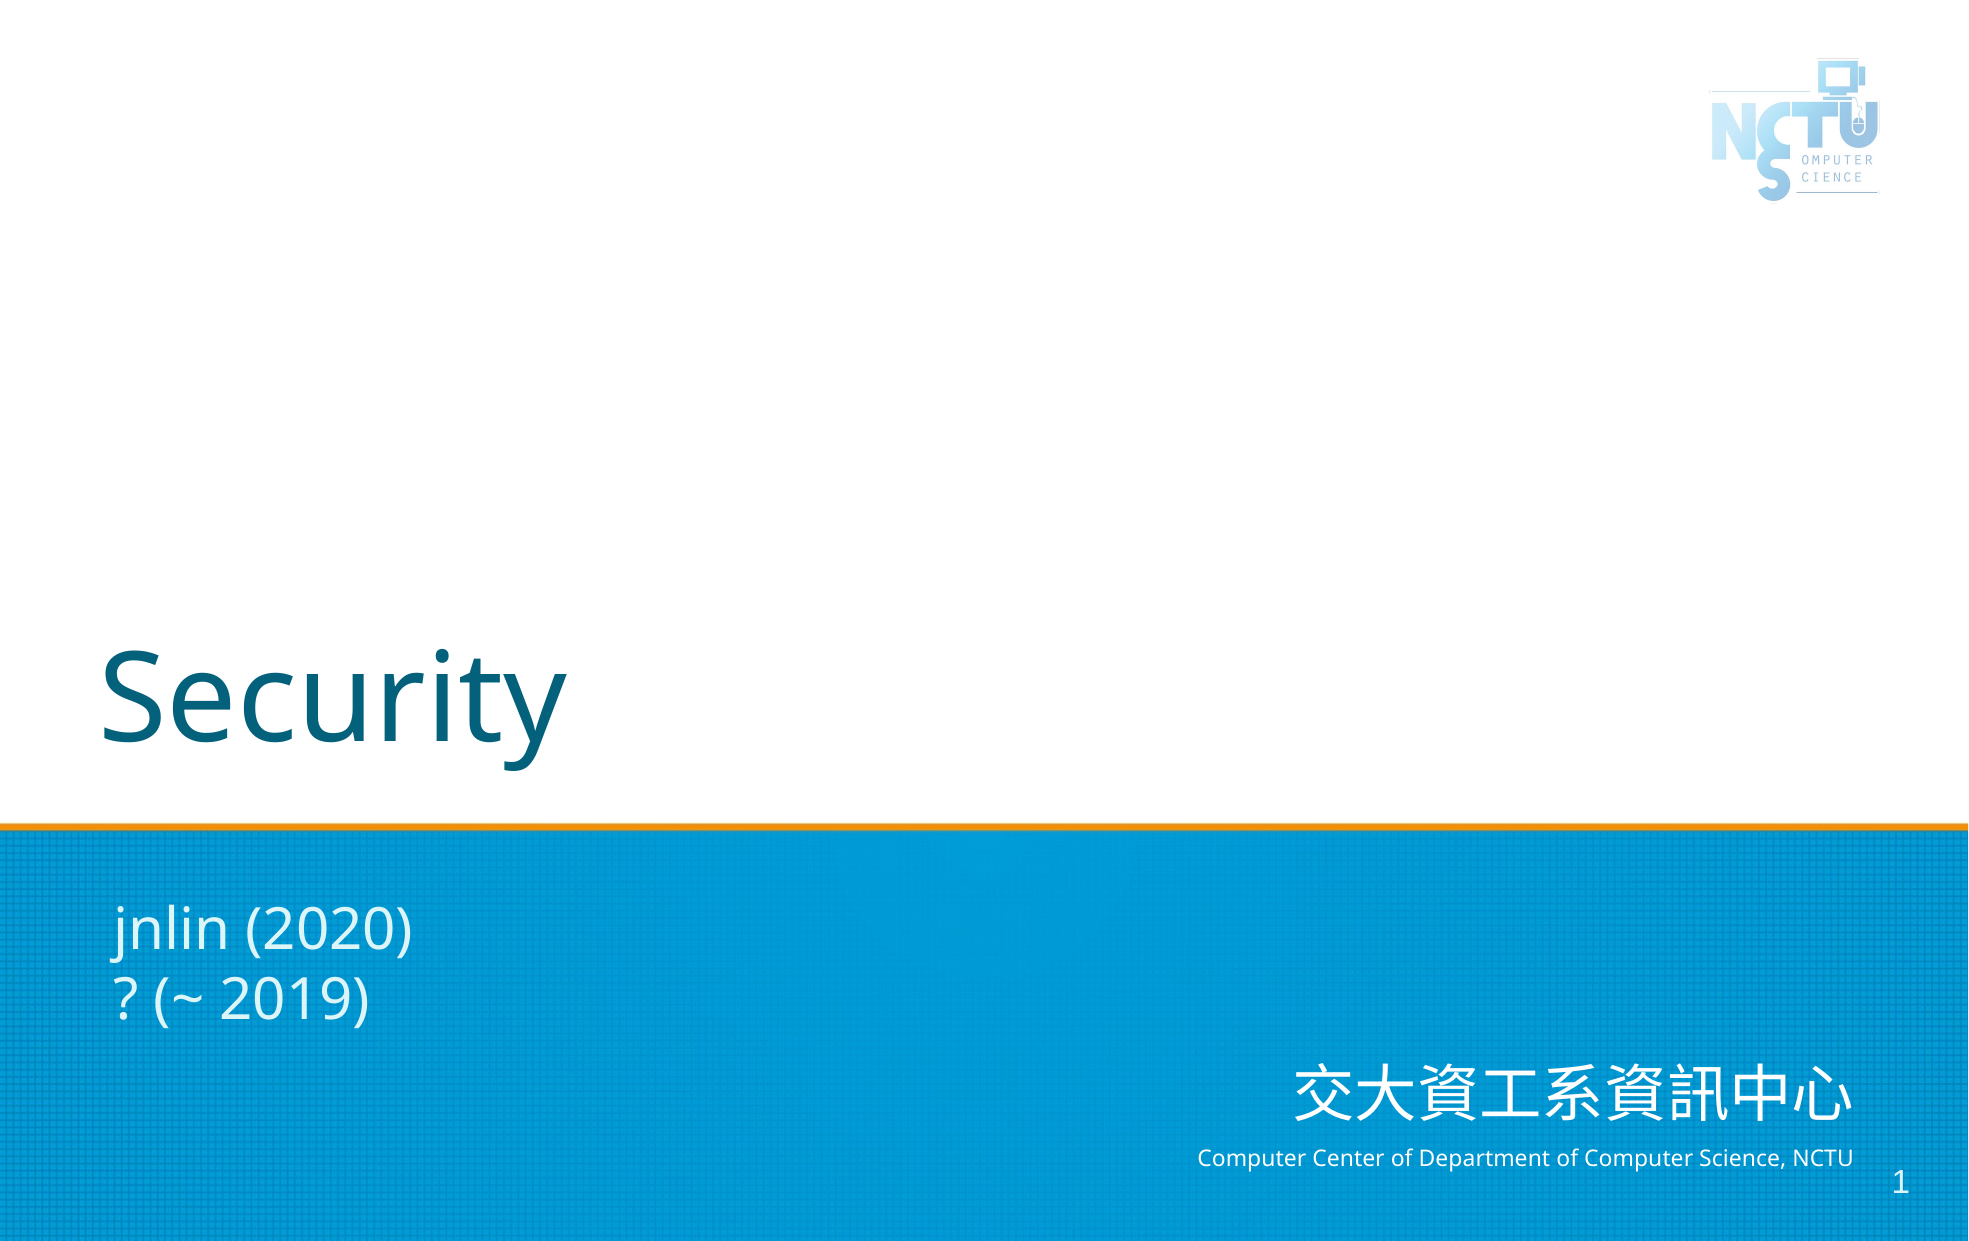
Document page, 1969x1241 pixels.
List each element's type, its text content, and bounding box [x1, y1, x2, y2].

slide_number <number> [1841, 1145, 1960, 1241]
title Security [98, 559, 1870, 767]
picture [0, 0, 1969, 832]
subtitle jnlin (2020) ? (~ 2019) [98, 875, 1783, 1103]
